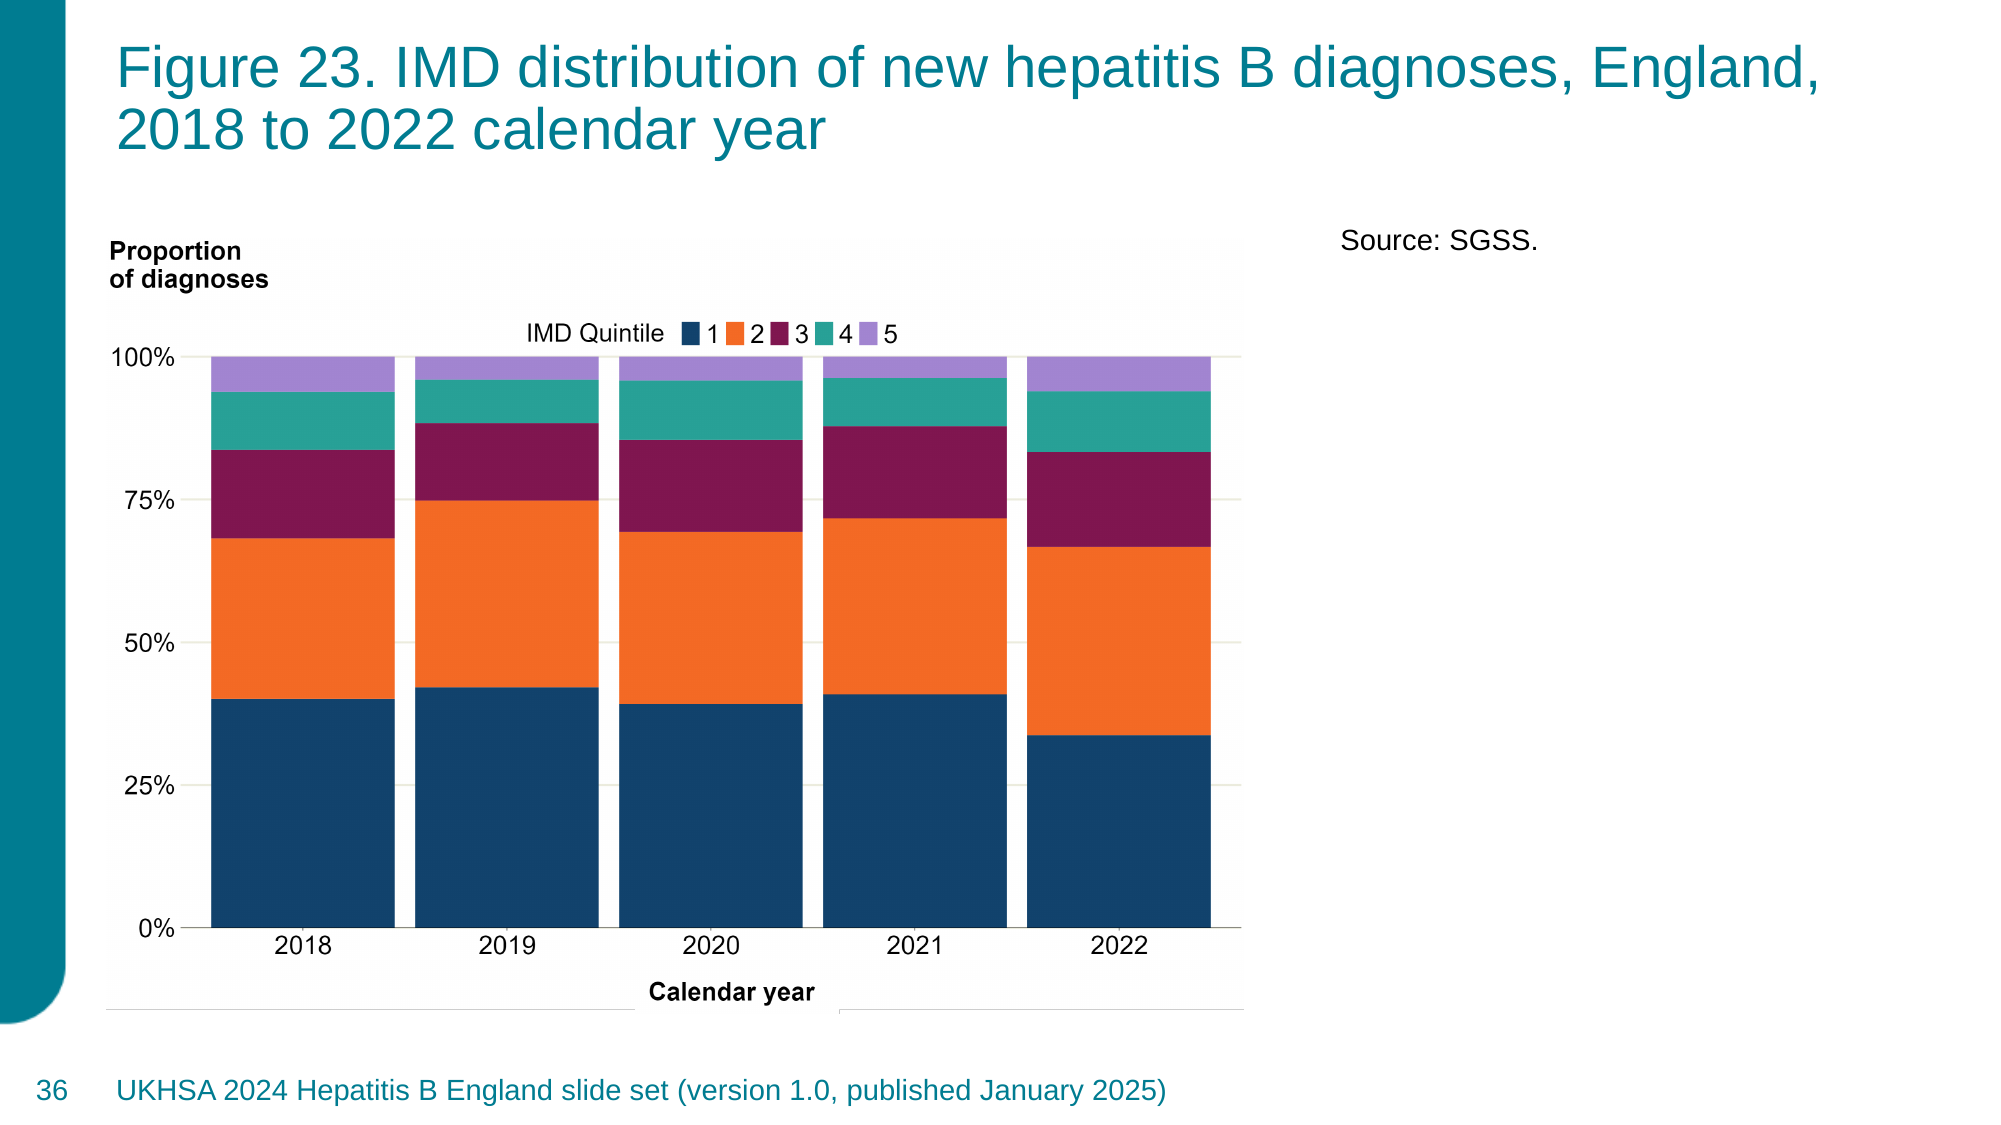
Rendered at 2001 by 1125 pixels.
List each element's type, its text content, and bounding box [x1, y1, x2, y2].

text_box [3, 1058, 101, 1119]
text_box UKHSA 2024 Hepatitis B England slide set (version 1.0, published January 2025) [101, 1058, 1743, 1119]
title Figure 23. IMD distribution of new hepatitis B diagnoses, England, 2018 to 2022 calendar year [101, 29, 1926, 189]
text_box Source: SGSS. [1325, 213, 1986, 265]
picture [106, 238, 1244, 1014]
